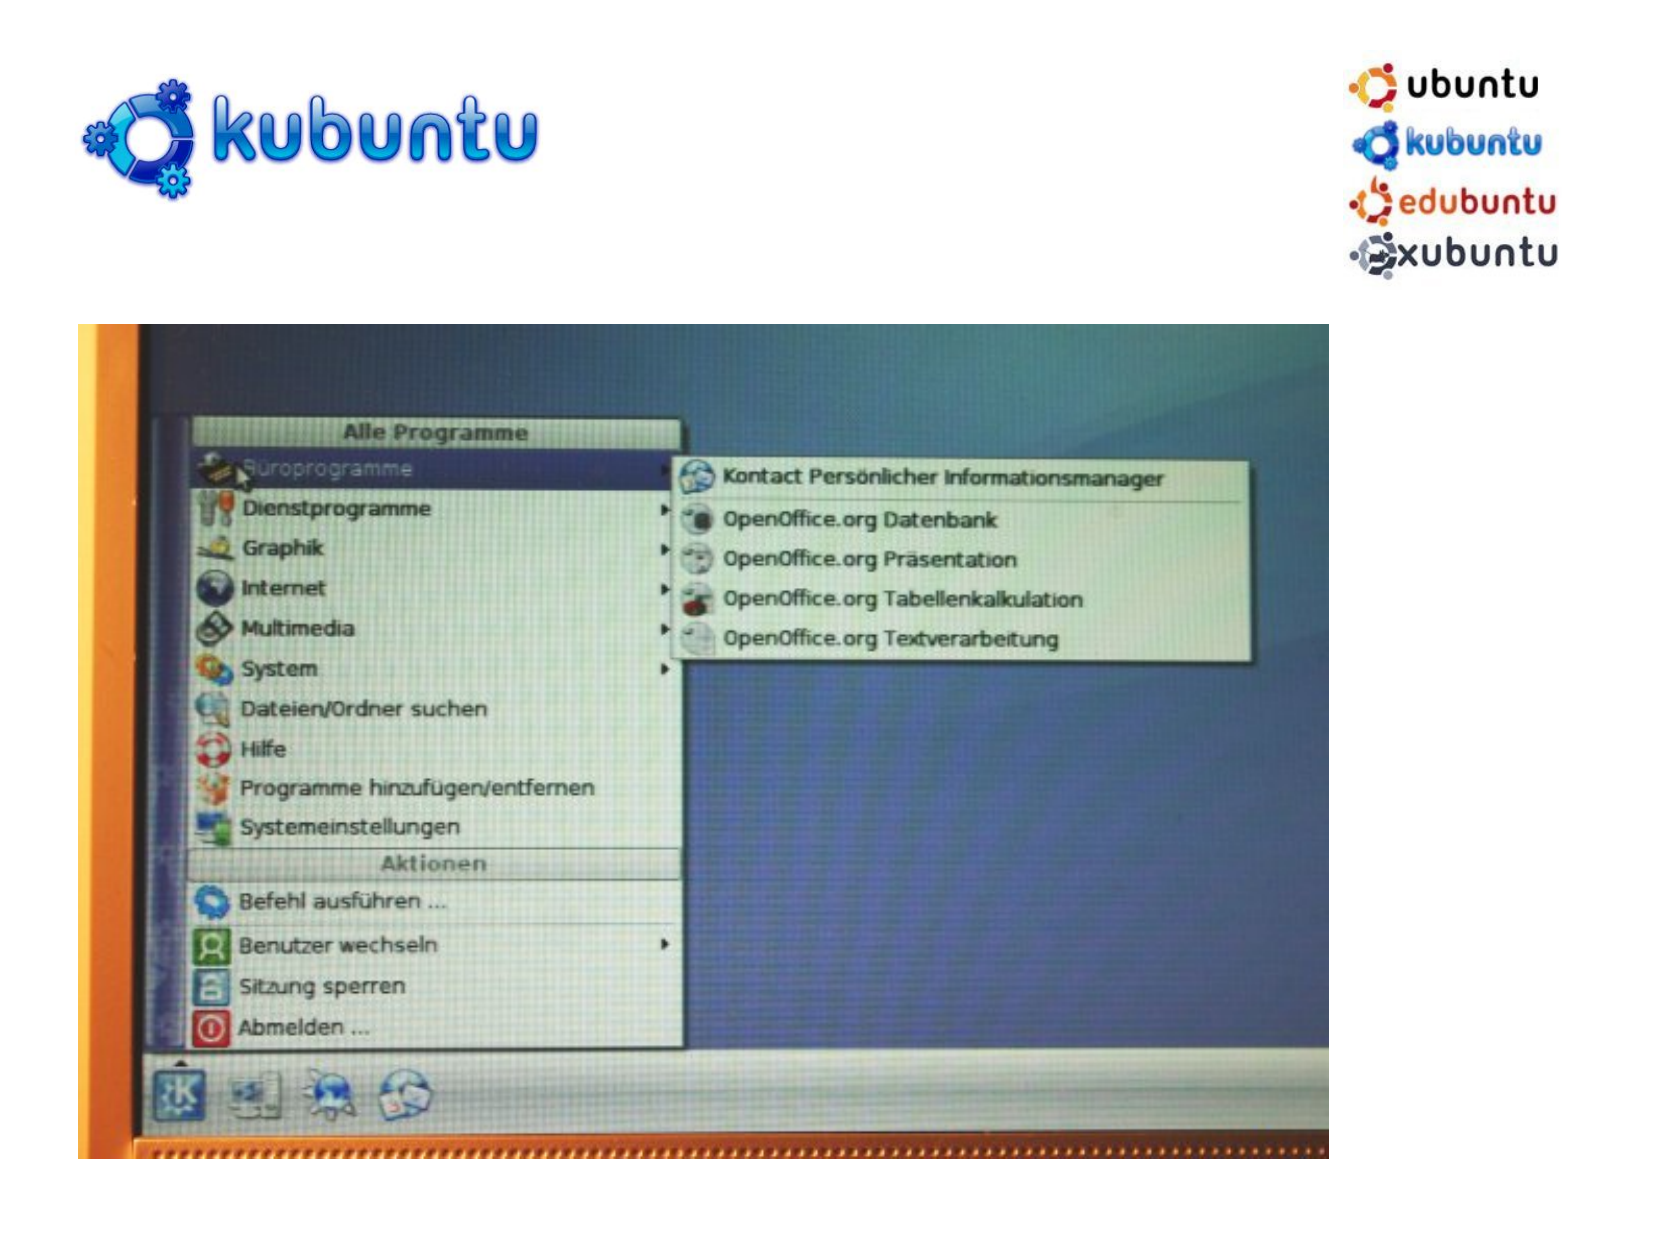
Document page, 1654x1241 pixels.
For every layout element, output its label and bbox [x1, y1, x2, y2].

picture [59, 58, 562, 219]
picture [1343, 50, 1565, 296]
picture [78, 324, 1329, 1159]
